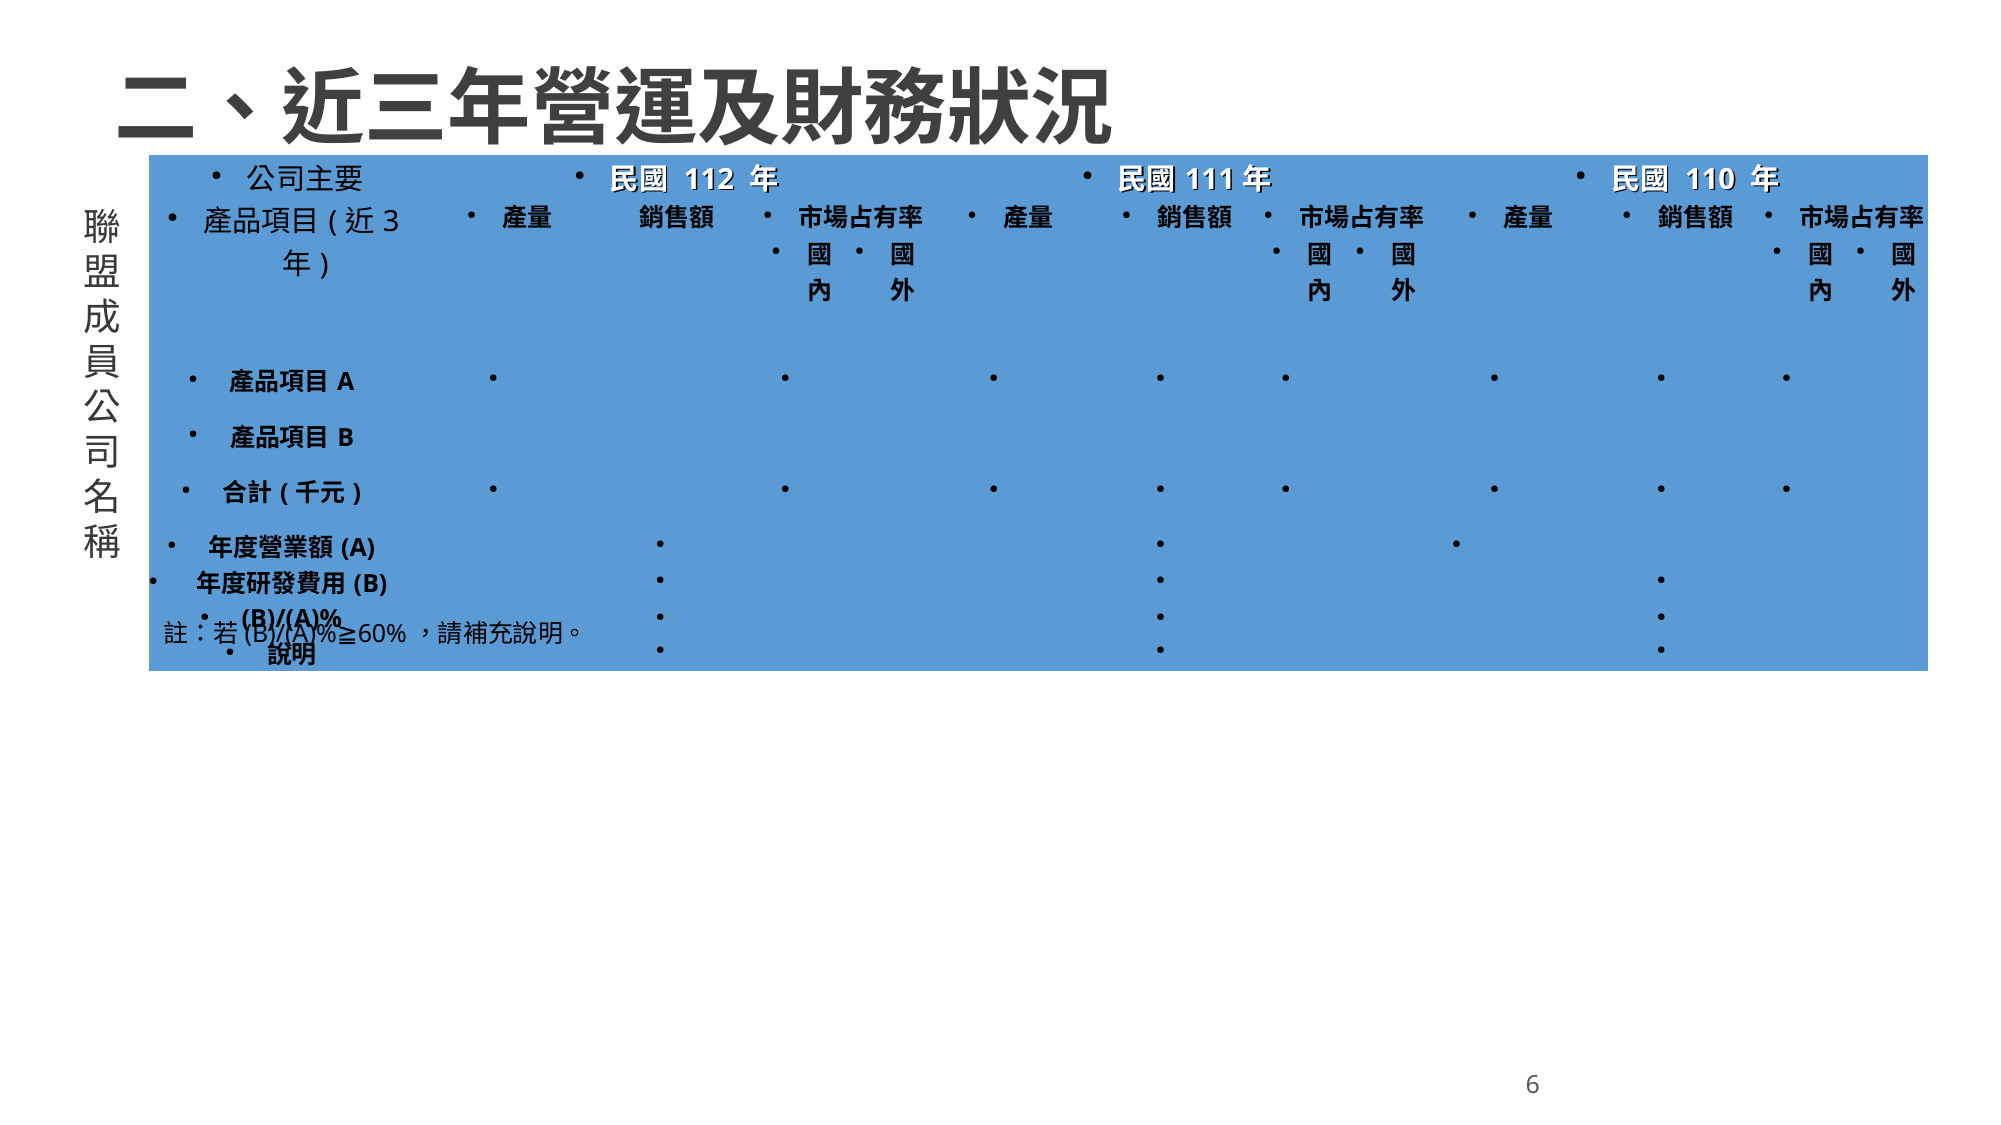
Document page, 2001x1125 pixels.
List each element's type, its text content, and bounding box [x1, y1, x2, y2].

table_cell [927, 417, 1094, 472]
table_cell 產品項目B [149, 417, 426, 472]
table_header 公司主要 產品項目(近3年) [149, 155, 426, 362]
table_cell 市場占有率 [1761, 198, 1928, 234]
table_header 民國111年 [927, 155, 1428, 198]
table_header 民國 112 年 [426, 155, 927, 198]
table_cell [1761, 472, 1845, 528]
table_cell [426, 600, 927, 634]
table_cell [1594, 362, 1761, 417]
table_cell 國內 [760, 234, 844, 362]
table_cell [426, 472, 593, 528]
table_header 民國 110 年 [1428, 155, 1928, 198]
table_cell (B)/(A)% [149, 600, 426, 610]
table_cell [1845, 472, 1928, 528]
table_cell [1261, 362, 1344, 417]
table_cell [1428, 528, 1928, 564]
table_cell [1594, 417, 1761, 472]
table_cell [760, 362, 844, 417]
table_cell 國外 [844, 234, 927, 362]
table_cell 銷售額 [1094, 198, 1261, 362]
table_cell 國內 [1261, 234, 1344, 362]
table_cell [593, 472, 760, 528]
table_cell [426, 528, 927, 564]
table_cell [426, 417, 593, 472]
text_box 註：若(B)/(A)%≧60%，請補充說明。 [149, 610, 603, 655]
table_cell 產量 [426, 198, 593, 362]
table_cell 年度營業額(A) [149, 528, 426, 564]
table_cell [844, 417, 927, 472]
table_cell [927, 528, 1428, 564]
table_cell 市場占有率 [760, 198, 927, 234]
table_cell [1428, 634, 1928, 671]
table_cell [1428, 472, 1594, 528]
table_cell [844, 362, 927, 417]
table_cell [927, 634, 1428, 671]
table_cell 年度研發費用(B) [149, 564, 426, 600]
text_box 聯盟成員公司名稱 [65, 155, 138, 610]
table_cell 國外 [1845, 234, 1928, 362]
table_cell [927, 564, 1428, 600]
table_cell [593, 417, 760, 472]
table_cell [760, 472, 844, 528]
text_box 6 [1510, 1061, 1961, 1097]
table_cell [1344, 472, 1428, 528]
table_cell [1428, 600, 1928, 634]
table_cell [1261, 417, 1344, 472]
table_cell [1594, 472, 1761, 528]
table_cell [1094, 417, 1261, 472]
table_cell 產量 [927, 198, 1094, 362]
title 二、近三年營運及財務狀況 [99, 56, 1900, 166]
table_cell [844, 472, 927, 528]
table_cell 銷售額 [593, 198, 760, 362]
table_cell [426, 564, 927, 600]
table_cell [1761, 362, 1845, 417]
table_cell [1094, 362, 1261, 417]
table_cell [1845, 417, 1928, 472]
table_cell [593, 362, 760, 417]
table_cell 產品項目A [149, 362, 426, 417]
table_cell [1845, 362, 1928, 417]
table_cell [760, 417, 844, 472]
table_cell [1094, 472, 1261, 528]
table_cell [927, 362, 1094, 417]
table_cell [1344, 362, 1428, 417]
table_cell 說明 [149, 655, 426, 671]
table_cell 國內 [1761, 234, 1845, 362]
table_cell 產量 [1428, 198, 1594, 362]
table_cell [426, 362, 593, 417]
table_cell 市場占有率 [1261, 198, 1428, 234]
table_cell [426, 634, 927, 671]
table_cell [927, 600, 1428, 634]
table_cell [1761, 417, 1845, 472]
table_cell 合計(千元) [149, 472, 426, 528]
table_cell [1428, 417, 1594, 472]
table_cell [1344, 417, 1428, 472]
table_cell [1428, 362, 1594, 417]
table_cell 國外 [1344, 234, 1428, 362]
table_cell [1261, 472, 1344, 528]
table_cell 銷售額 [1594, 198, 1761, 362]
table_cell [927, 472, 1094, 528]
table_cell [1428, 564, 1928, 600]
